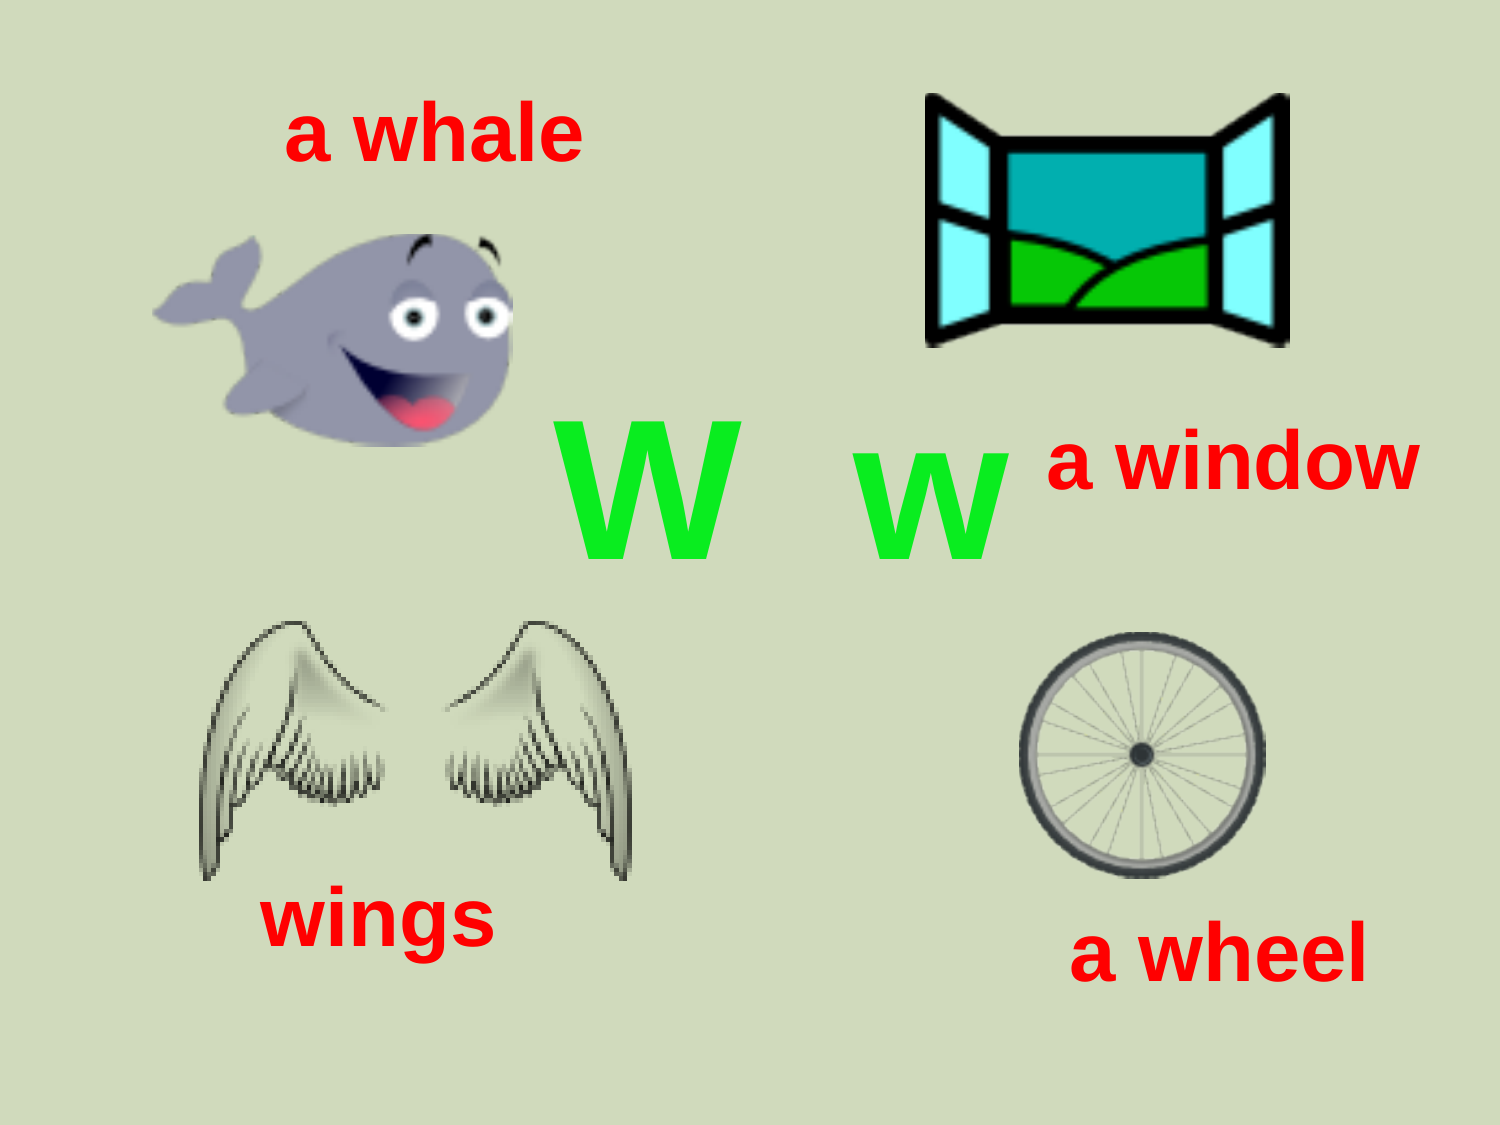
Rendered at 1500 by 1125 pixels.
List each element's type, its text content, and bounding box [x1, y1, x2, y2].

text_box a window [1031, 398, 1500, 514]
picture [199, 621, 632, 881]
text_box W w [539, 351, 1290, 607]
text_box wings [246, 881, 516, 971]
text_box a wheel [1054, 890, 1500, 1007]
picture [925, 93, 1290, 348]
text_box a whale [269, 70, 633, 186]
picture [152, 234, 513, 447]
picture [1019, 632, 1266, 879]
